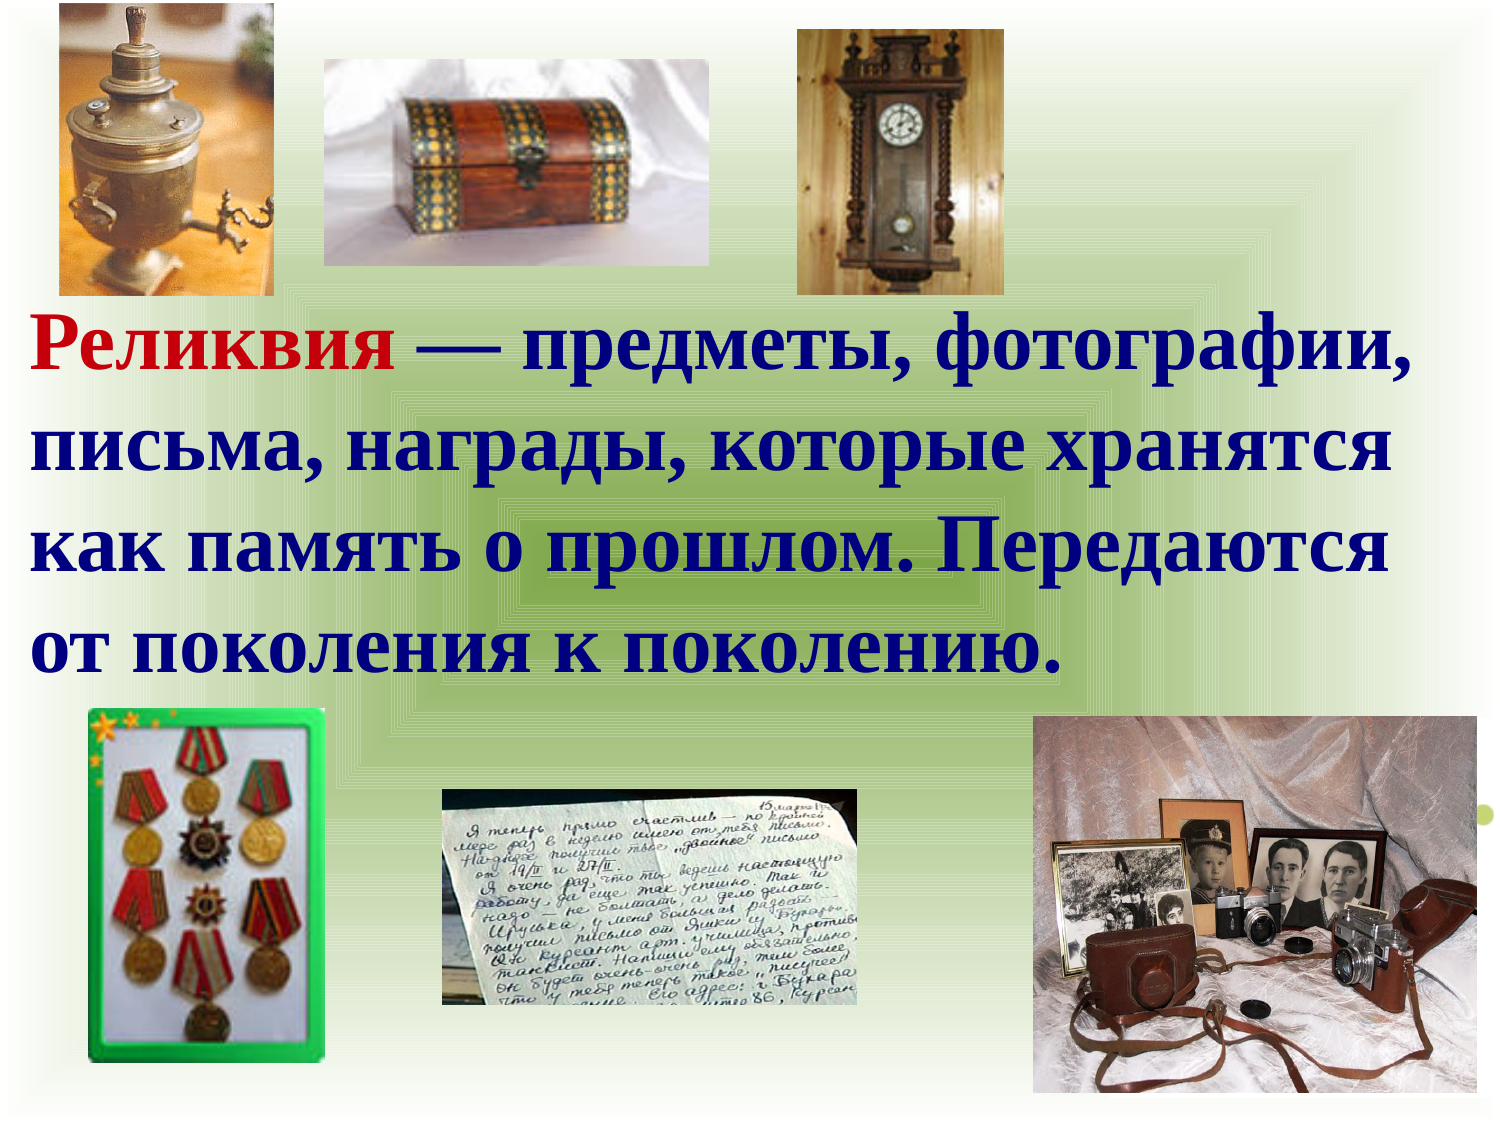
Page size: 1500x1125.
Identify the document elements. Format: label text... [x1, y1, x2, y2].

text_box Реликвия — предметы, фотографии, письма, награды, которые хранятся как память о прошлом. Передаются от поколения к поколению. [29, 118, 1477, 857]
picture [1033, 716, 1477, 1093]
picture [797, 29, 1004, 296]
picture [59, 3, 274, 296]
picture [324, 59, 709, 266]
picture [442, 789, 857, 1005]
picture [88, 708, 325, 1063]
